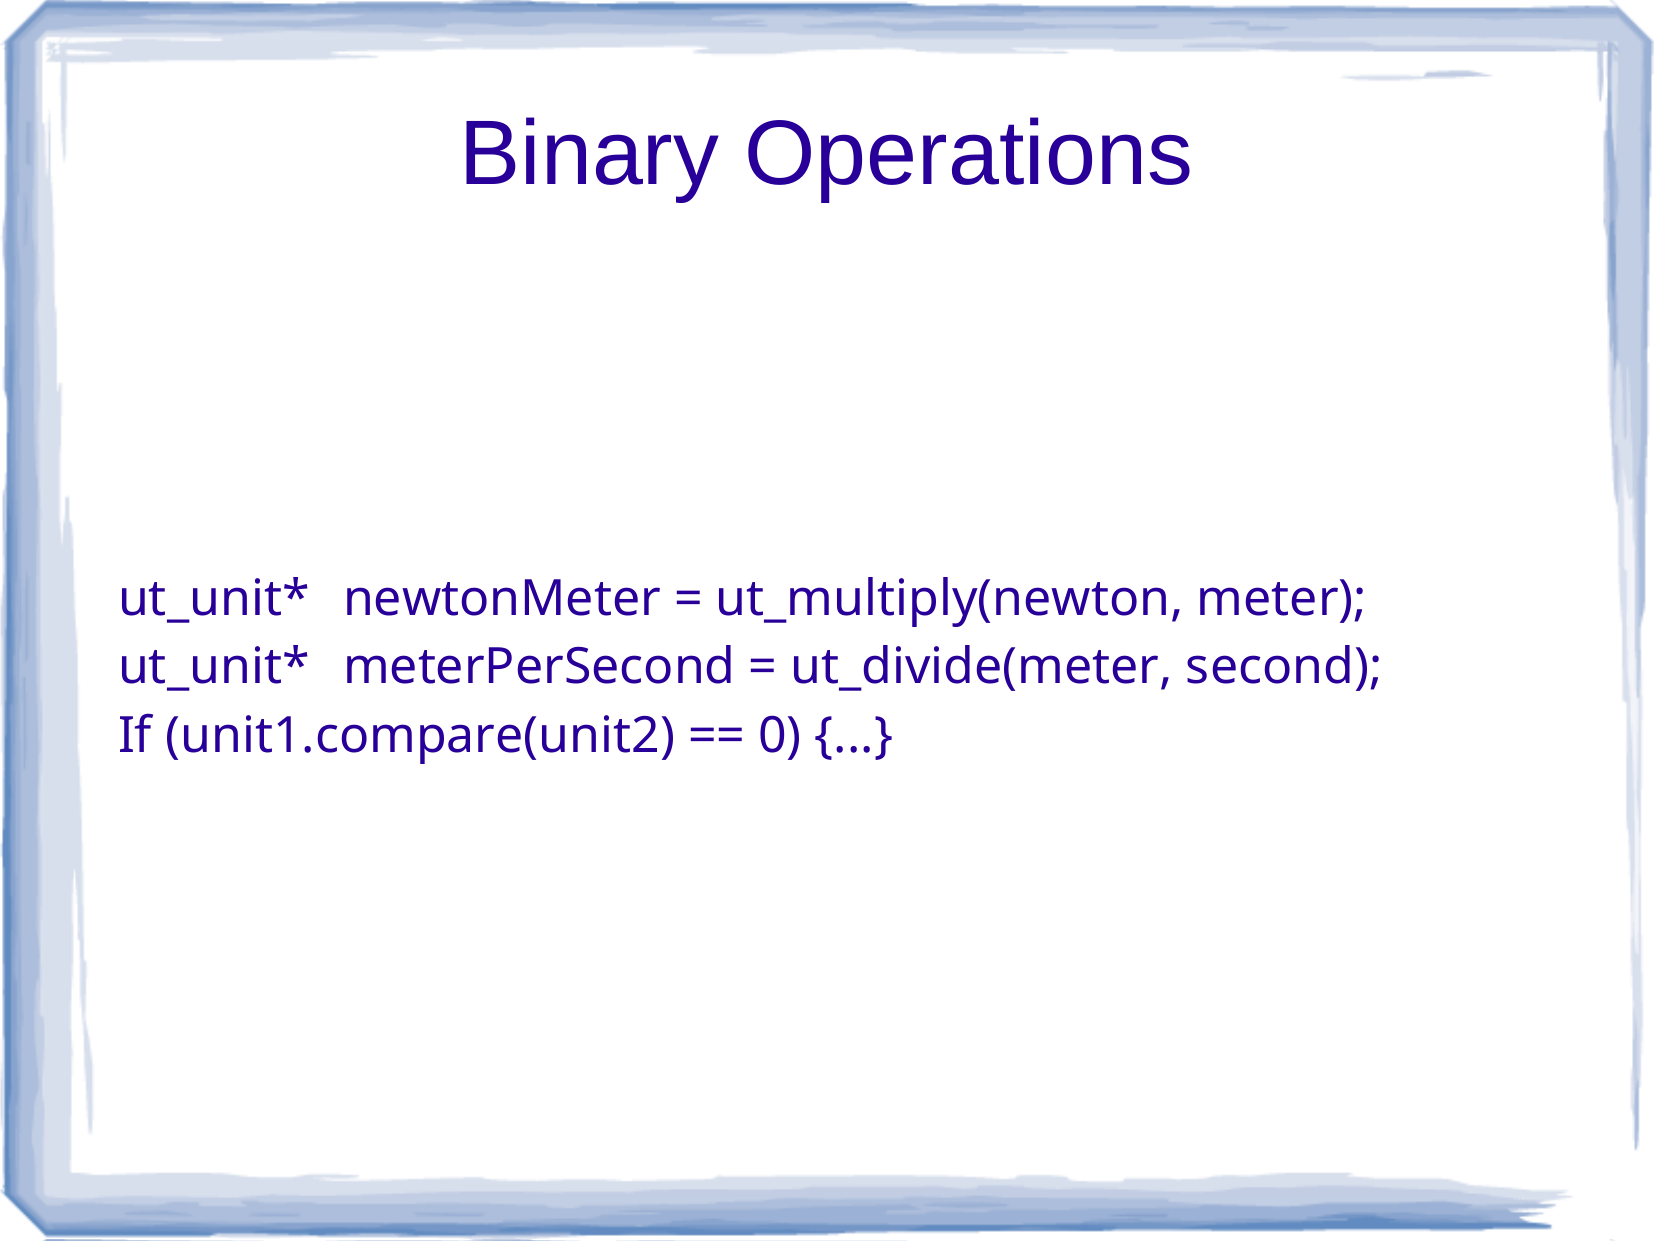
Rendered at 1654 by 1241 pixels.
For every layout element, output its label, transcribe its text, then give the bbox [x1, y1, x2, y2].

subtitle ut_unit* newtonMeter = ut_multiply(newton, meter); ut_unit* meterPerSecond = ut_divide(meter, second); If (unit1.compare(unit2) == 0) {...} [118, 324, 1571, 1004]
title Binary Operations [82, 49, 1571, 257]
picture [0, 0, 1654, 1241]
